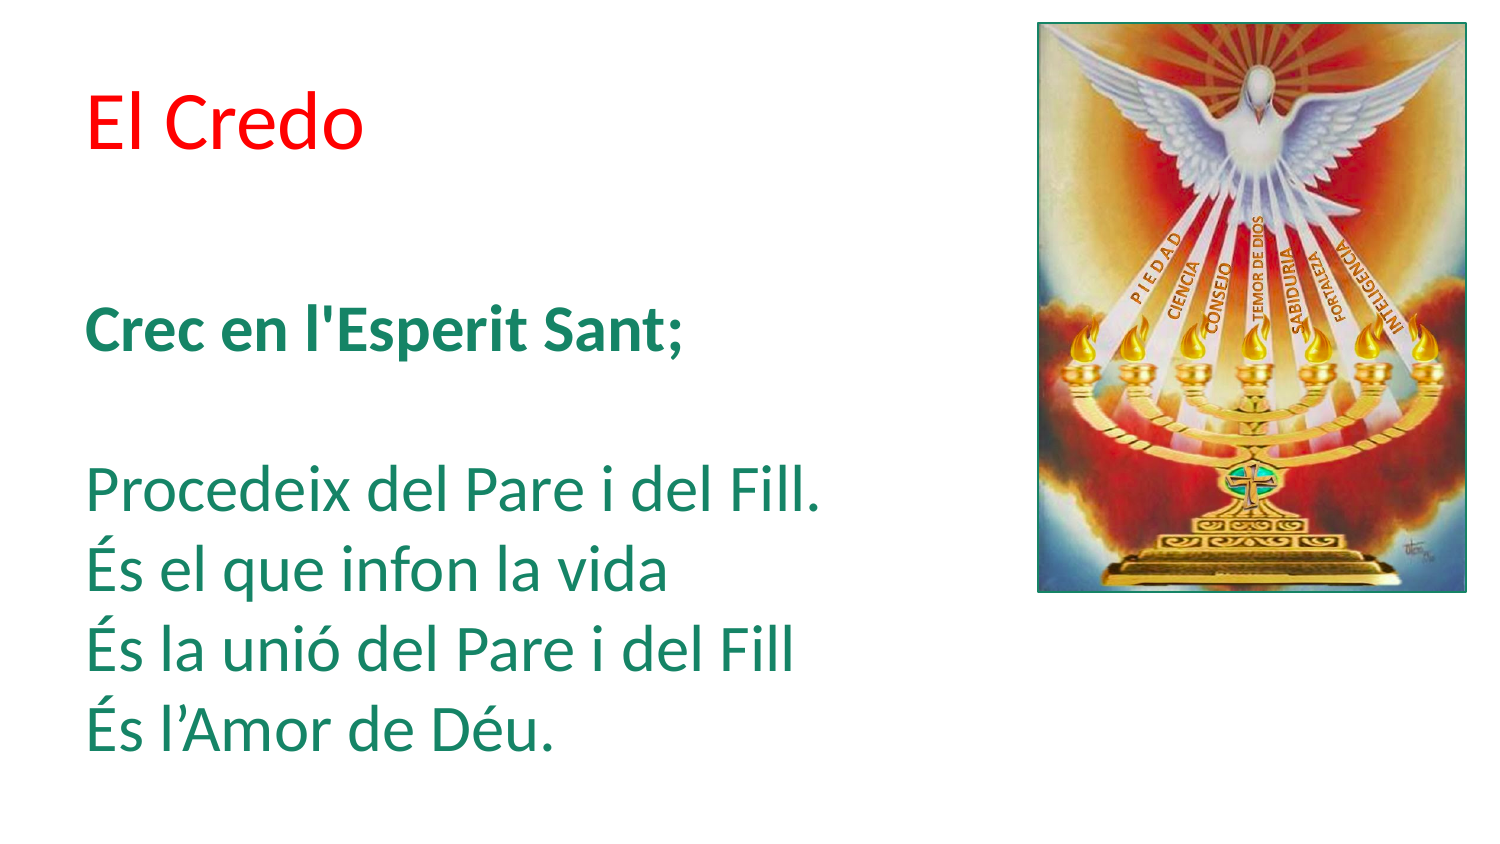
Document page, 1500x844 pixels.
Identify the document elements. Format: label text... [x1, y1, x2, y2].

text_box Crec en l'Esperit Sant; Procedeix del Pare i del Fill. És el que infon la vida És la unió del Pare i del Fill És l’Amor de Déu. [70, 277, 1465, 772]
text_box El Credo [70, 59, 638, 158]
picture [1039, 23, 1465, 591]
